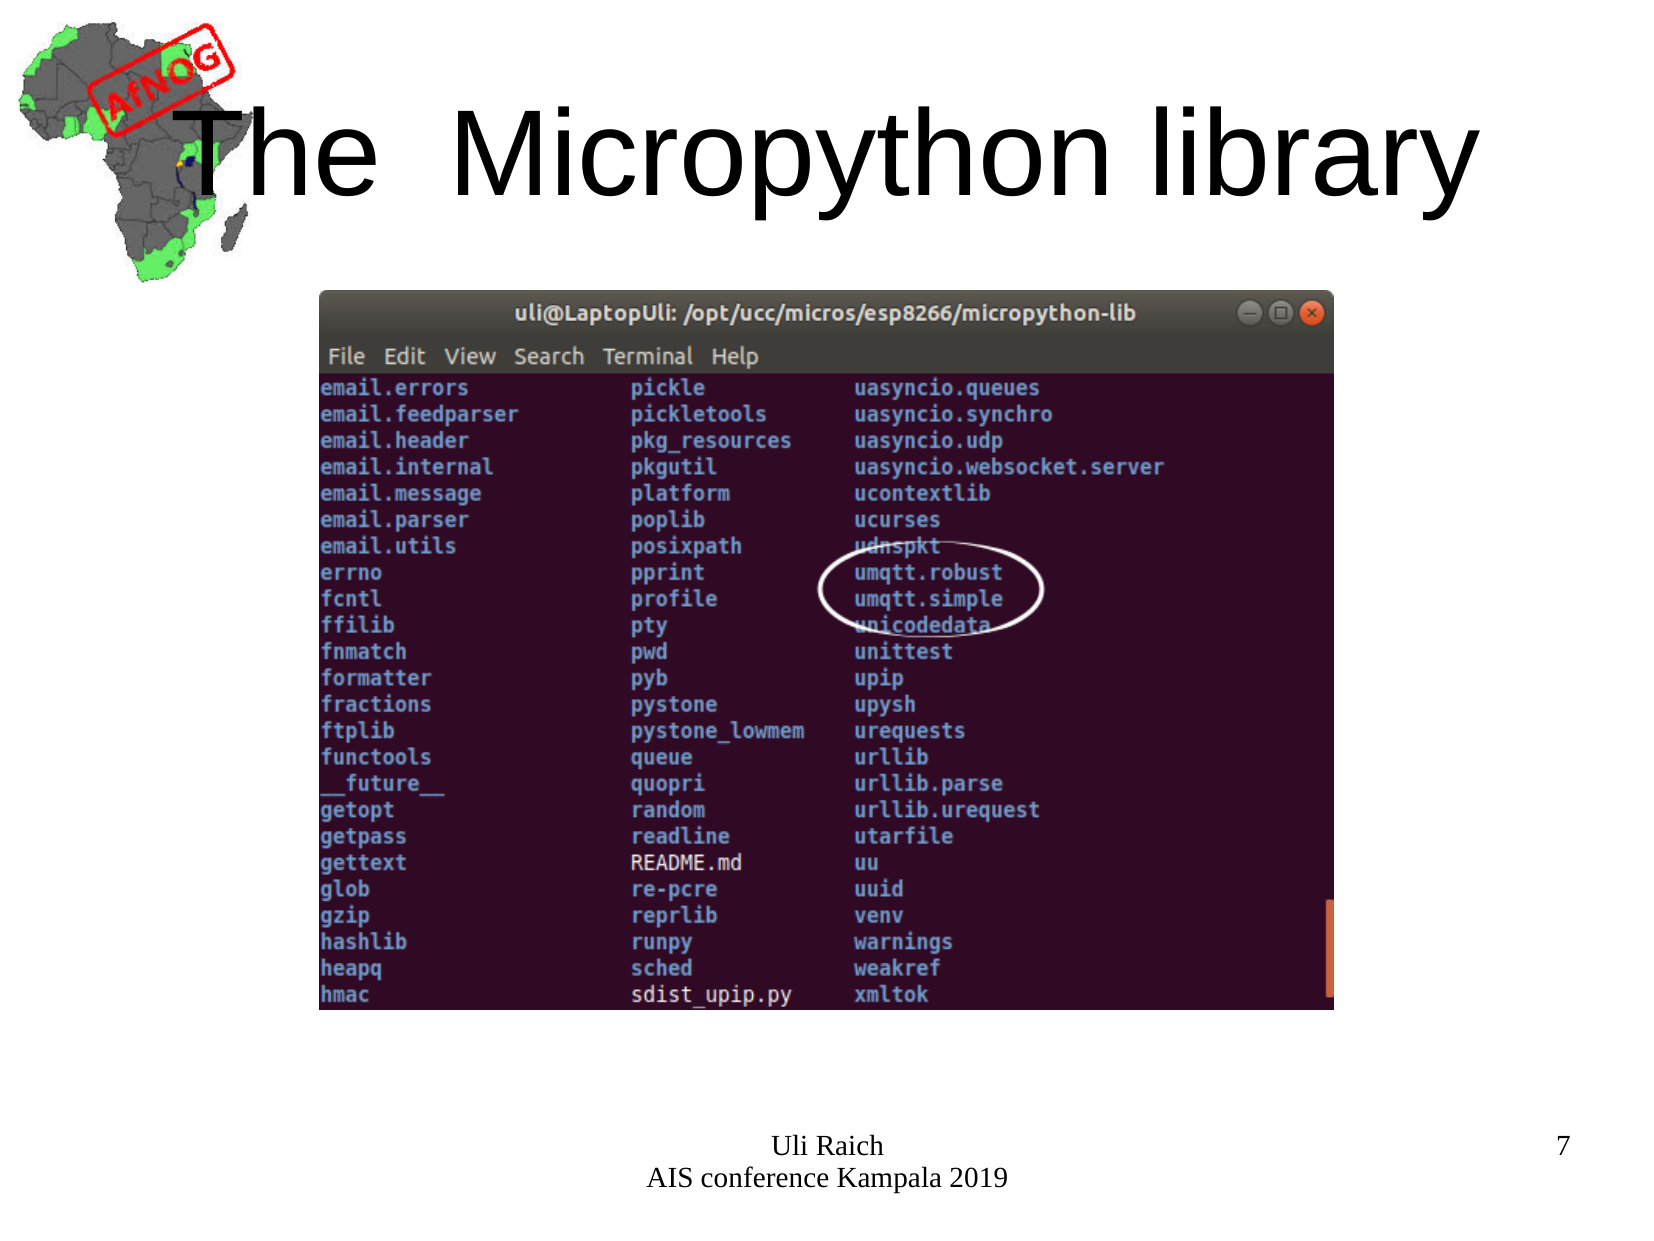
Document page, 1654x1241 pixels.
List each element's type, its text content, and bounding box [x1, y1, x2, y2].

picture [9, 0, 259, 291]
picture [319, 290, 1334, 1010]
title The Micropython library [82, 49, 1571, 257]
